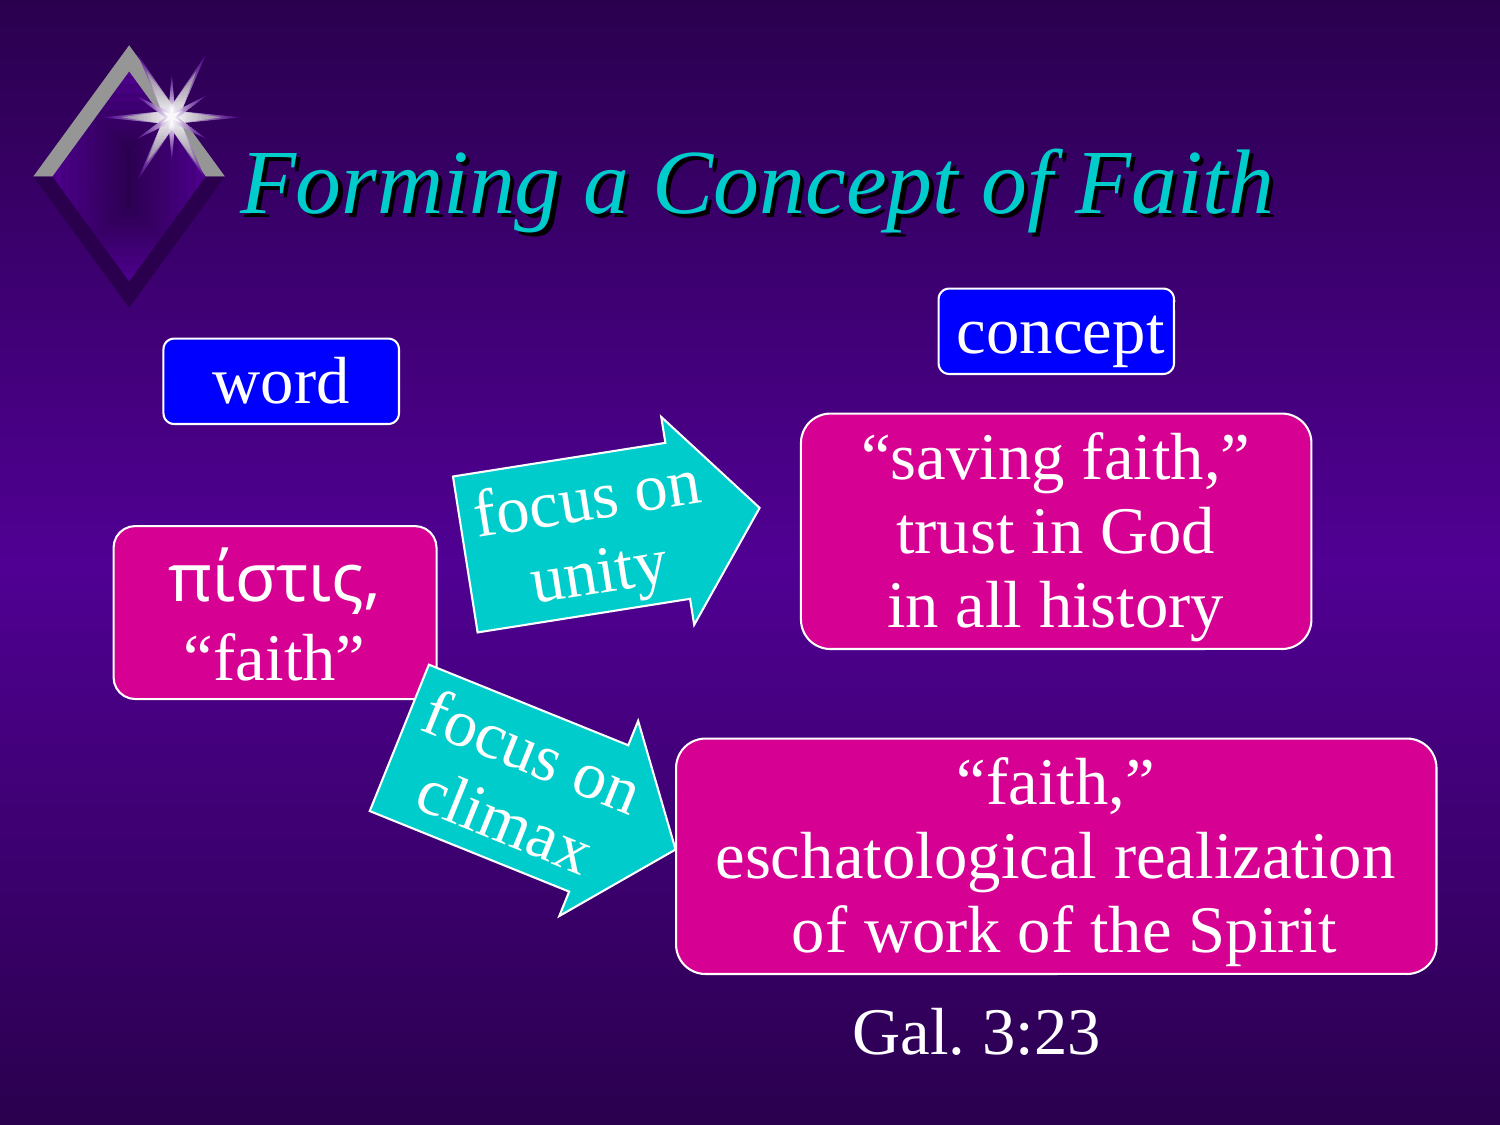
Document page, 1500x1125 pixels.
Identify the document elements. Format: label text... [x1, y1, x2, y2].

text_box focus on climax [369, 664, 676, 917]
text_box word [163, 338, 399, 425]
text_box focus on unity [452, 416, 760, 633]
text_box “saving faith,” trust in God in all history [800, 413, 1312, 650]
text_box concept [938, 288, 1175, 374]
text_box Gal. 3:23 [837, 987, 1351, 1077]
text_box “faith,” eschatological realization of work of the Spirit [676, 738, 1437, 974]
text_box πίστις, “faith” [113, 526, 437, 700]
title Forming a Concept of Faith [224, 78, 1388, 288]
